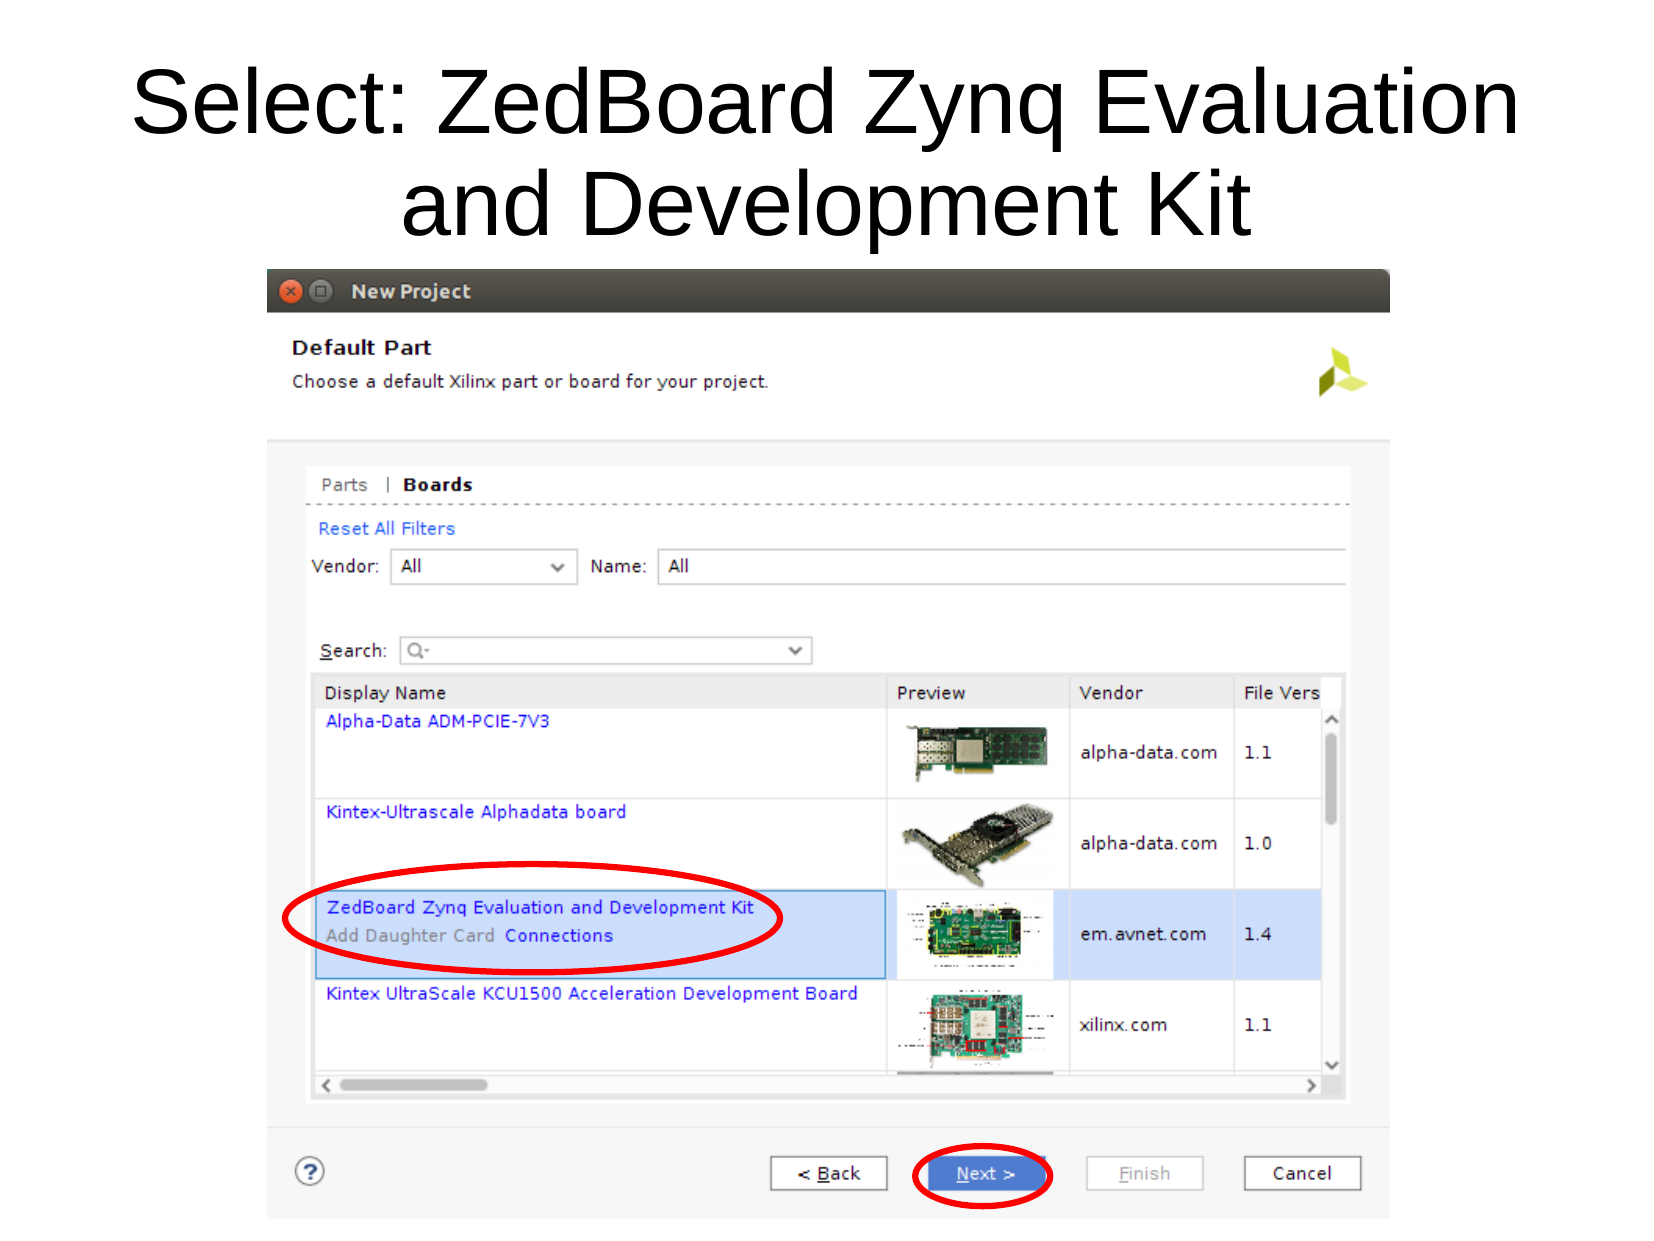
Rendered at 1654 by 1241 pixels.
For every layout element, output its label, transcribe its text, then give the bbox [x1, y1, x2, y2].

title Select: ZedBoard Zynq Evaluation and Development Kit [82, 49, 1571, 257]
picture [267, 269, 1390, 1219]
